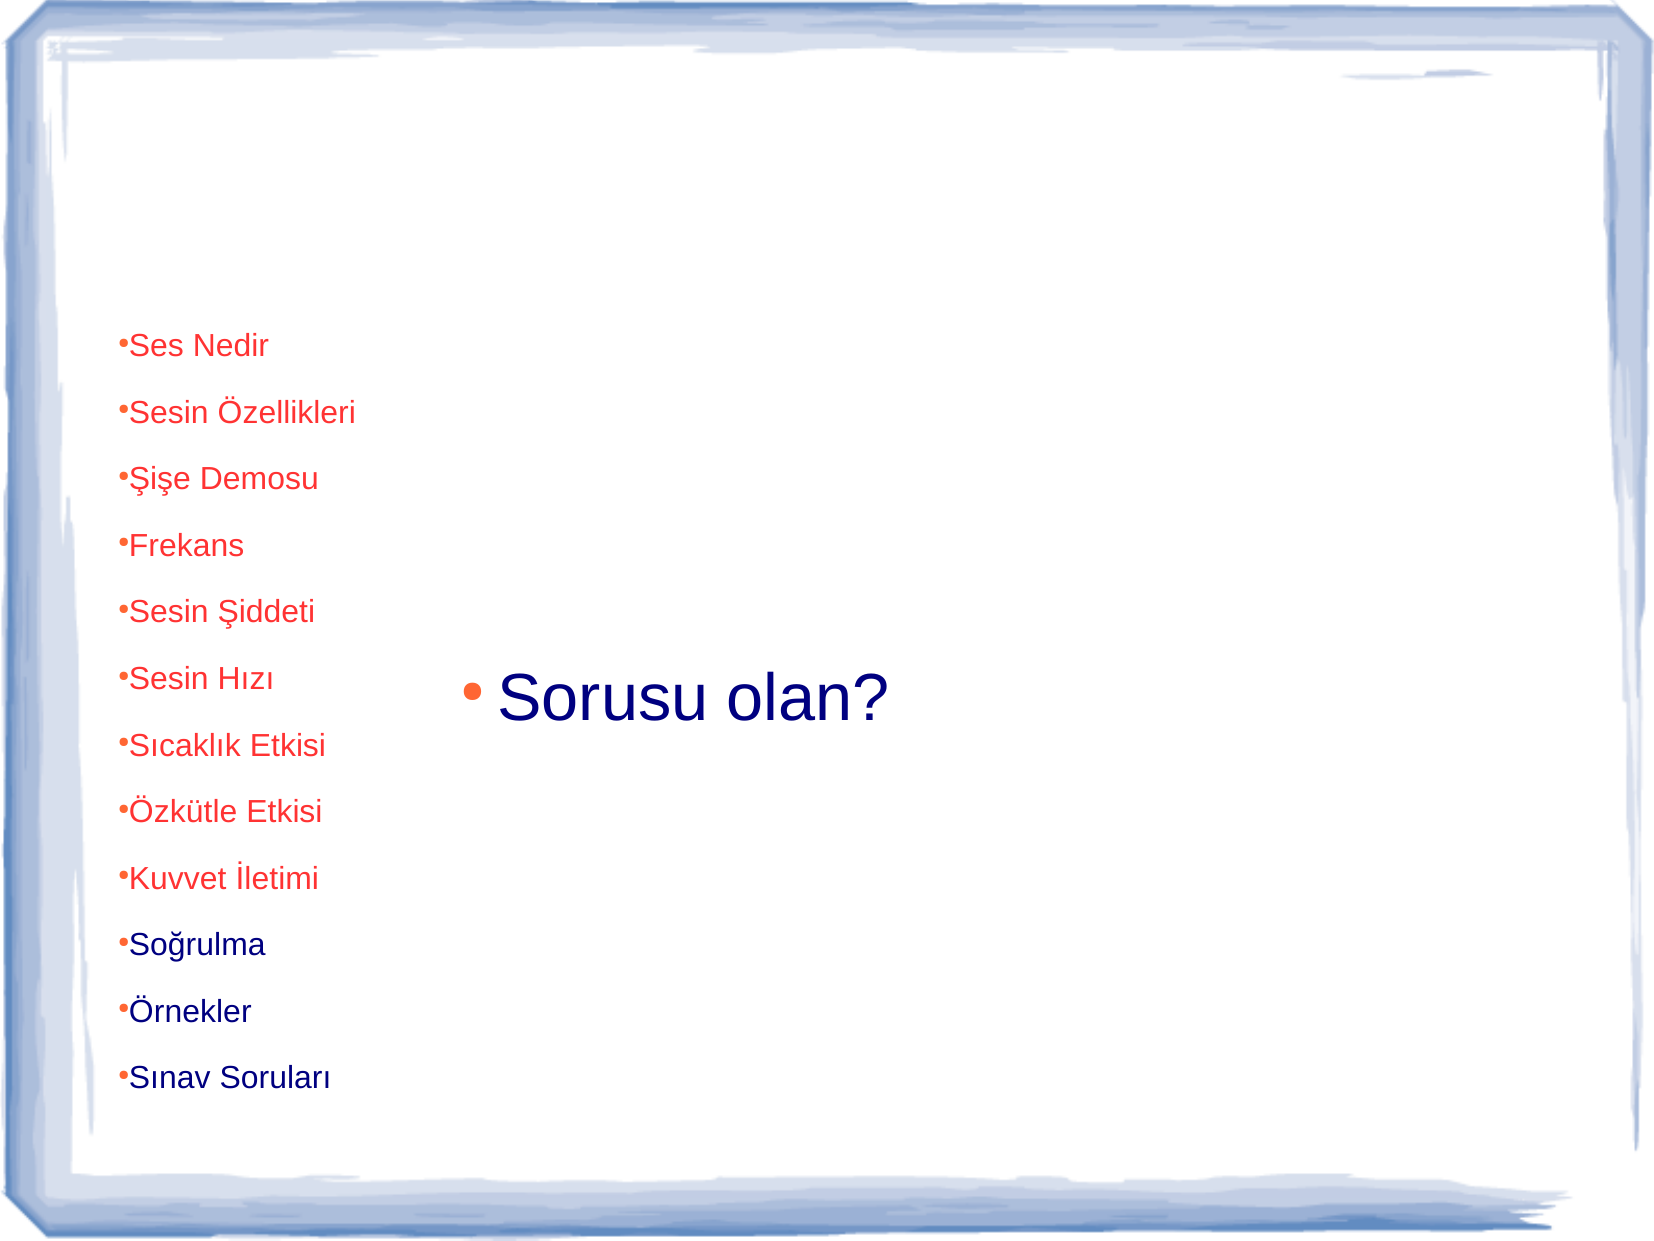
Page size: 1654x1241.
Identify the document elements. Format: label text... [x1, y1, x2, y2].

list Ses Nedir Sesin Özellikleri Şişe Demosu Frekans Sesin Şiddeti Sesin Hızı Sıcaklık Etkisi Özkütle Etkisi Kuvvet İletimi Soğrulma Örnekler Sınav Soruları [118, 324, 438, 1097]
list Sorusu olan? [460, 324, 1572, 1004]
